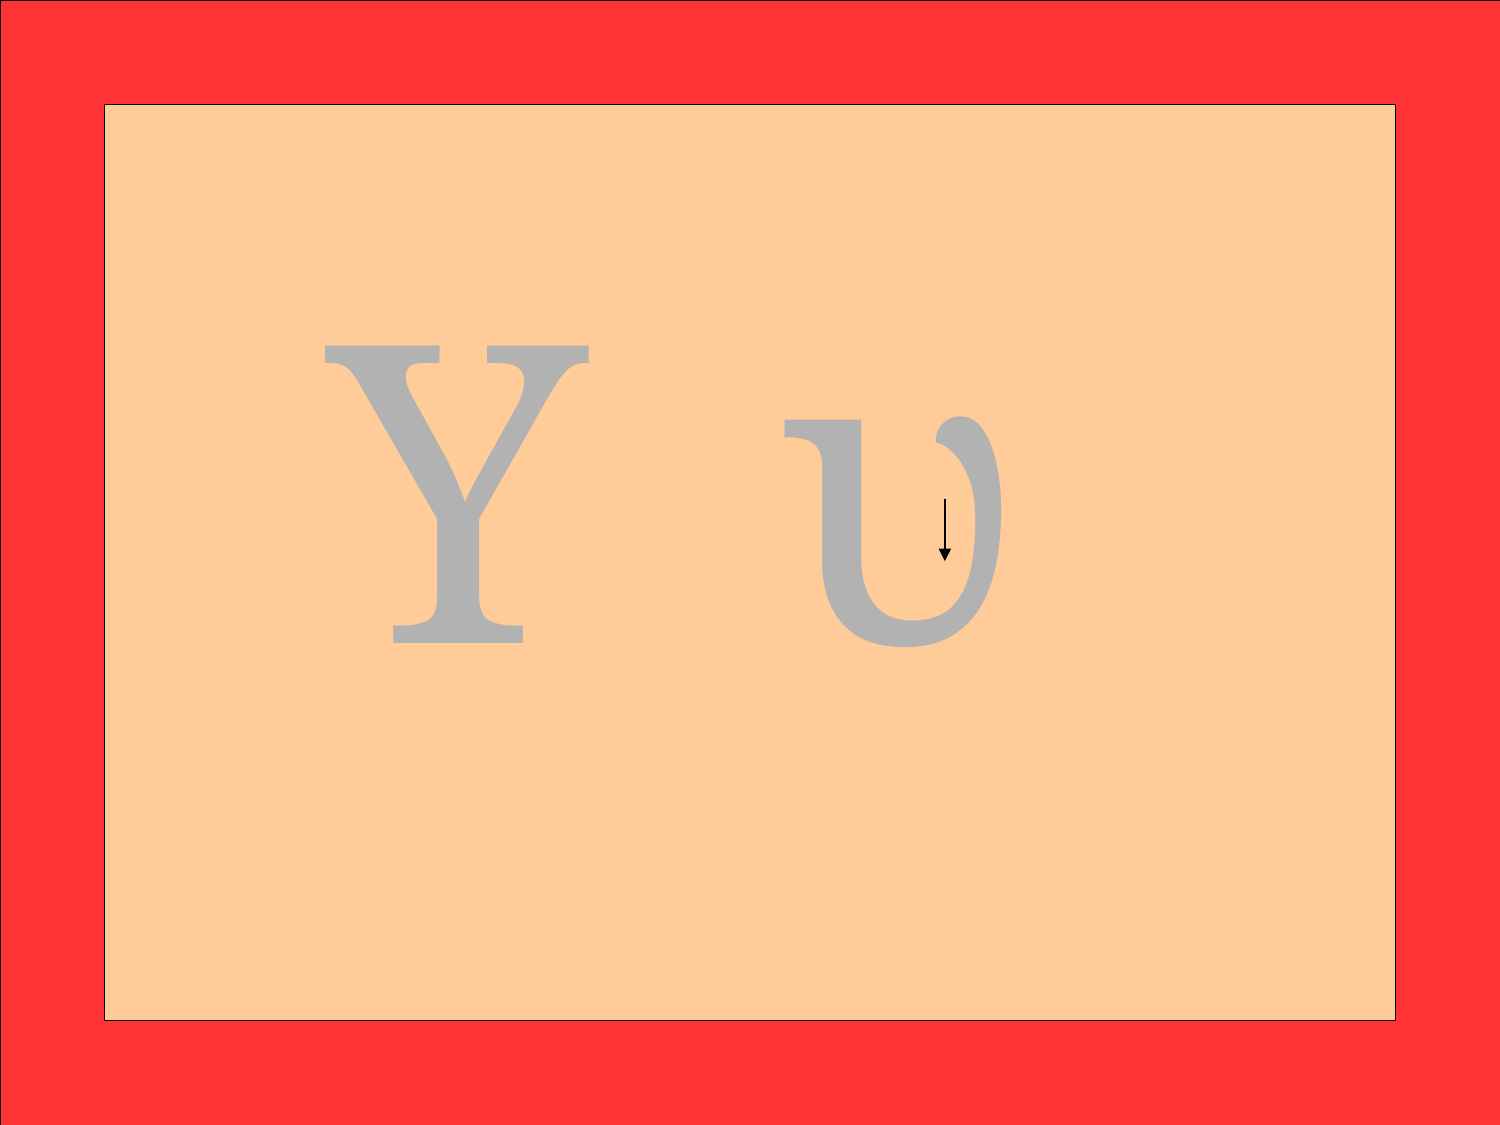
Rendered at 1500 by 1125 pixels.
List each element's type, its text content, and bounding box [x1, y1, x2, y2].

text_box [0, 0, 1500, 1125]
text_box Υ υ [312, 190, 1355, 774]
